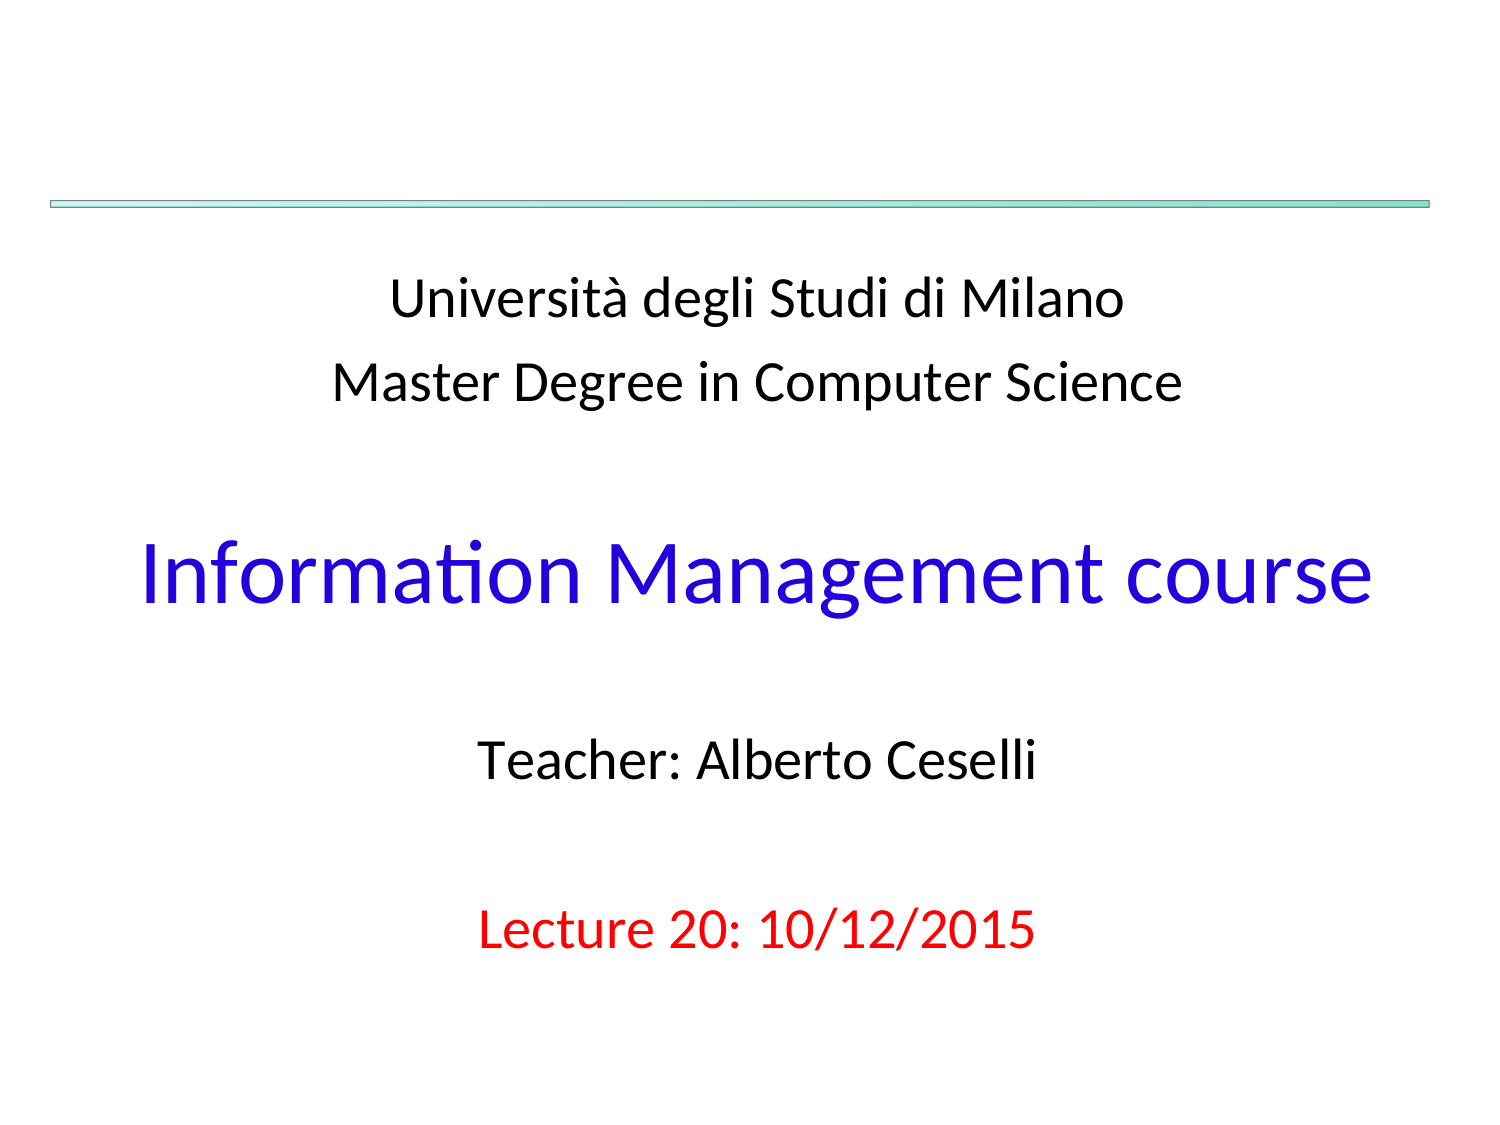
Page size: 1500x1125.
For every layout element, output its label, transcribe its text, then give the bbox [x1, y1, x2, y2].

subtitle Università degli Studi di Milano Master Degree in Computer Science Information Management course Teacher: Alberto Ceselli Lecture 20: 10/12/2015 [124, 55, 1391, 1125]
